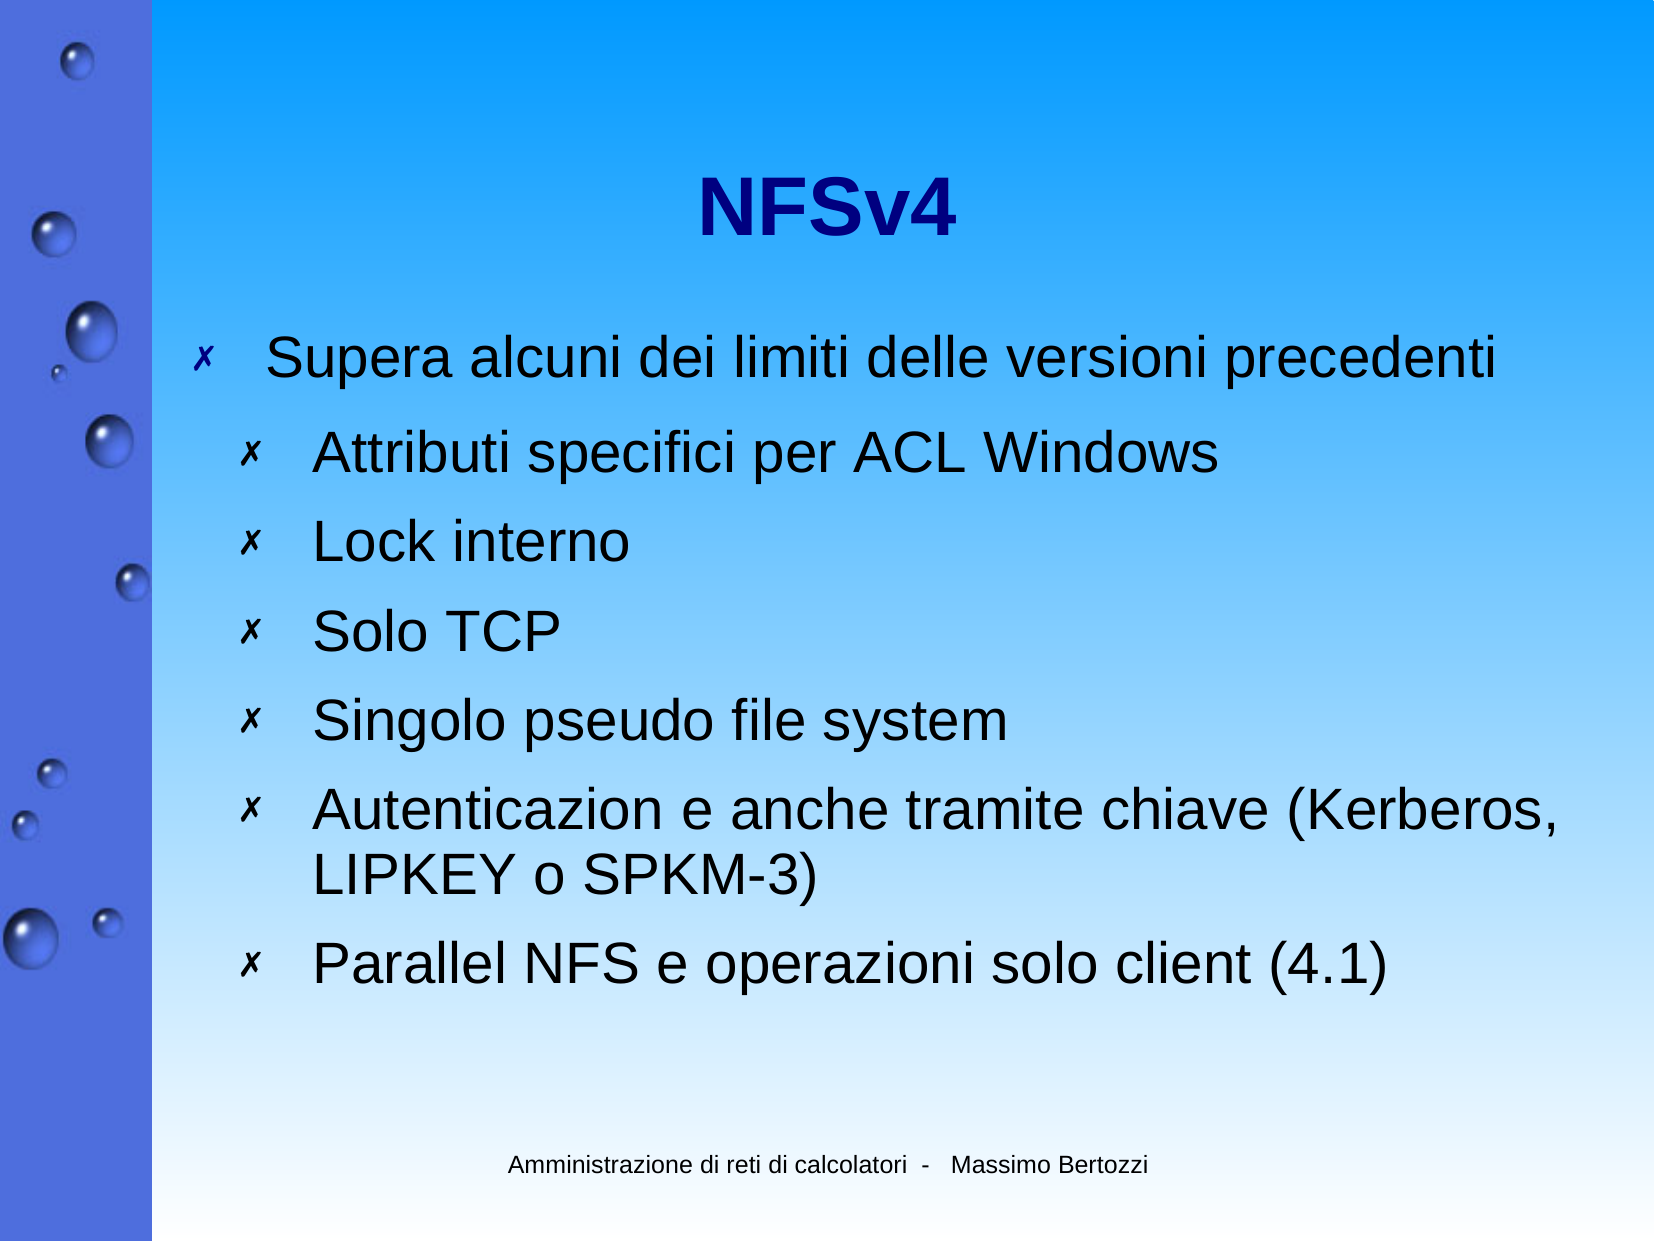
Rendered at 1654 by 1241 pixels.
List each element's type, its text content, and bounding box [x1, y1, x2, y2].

picture [0, 0, 152, 1241]
title NFSv4 [121, 102, 1534, 311]
list Supera alcuni dei limiti delle versioni precedenti Attributi specifici per ACL Windows Lock interno Solo TCP Singolo pseudo file system Autenticazion e anche tramite chiave (Kerberos, LIPKEY o SPKM-3) Parallel NFS e operazioni solo client (4.1) [182, 324, 1595, 1107]
